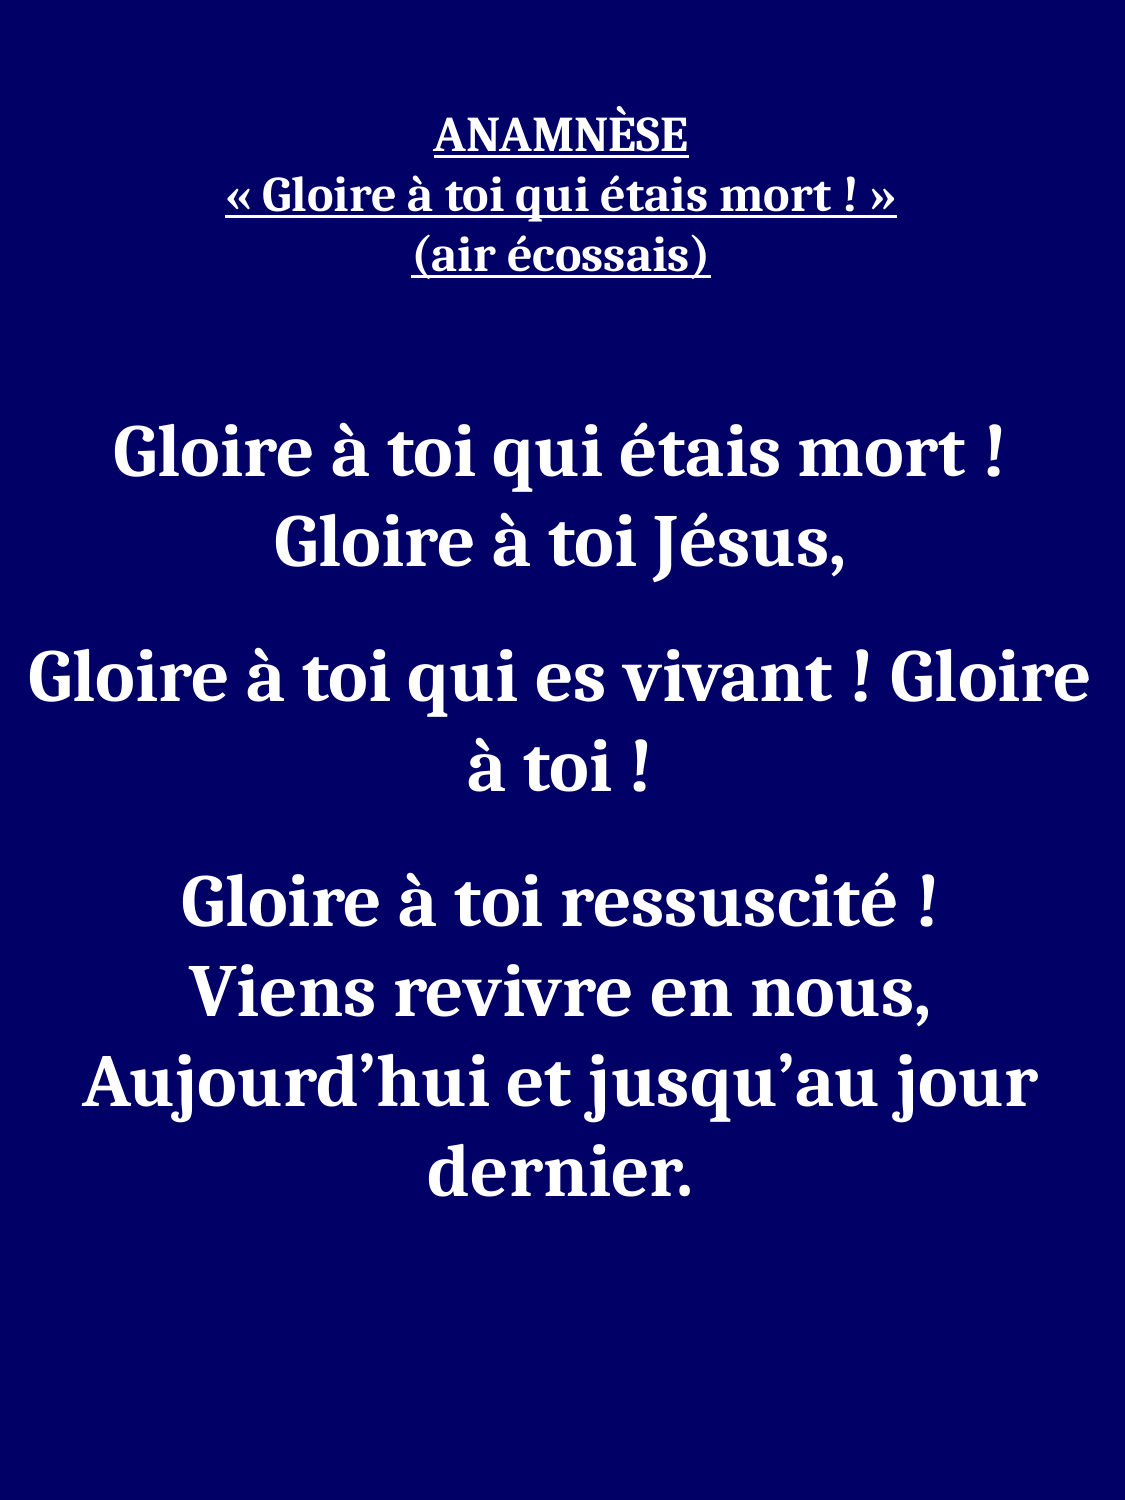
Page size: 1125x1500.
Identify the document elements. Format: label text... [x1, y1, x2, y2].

text_box ANAMNÈSE « Gloire à toi qui étais mort ! » (air écossais) Gloire à toi qui étais mort ! Gloire à toi Jésus, Gloire à toi qui es vivant ! Gloire à toi ! Gloire à toi ressuscité ! Viens revivre en nous, Aujourd’hui et jusqu’au jour dernier. [11, 94, 1111, 1472]
